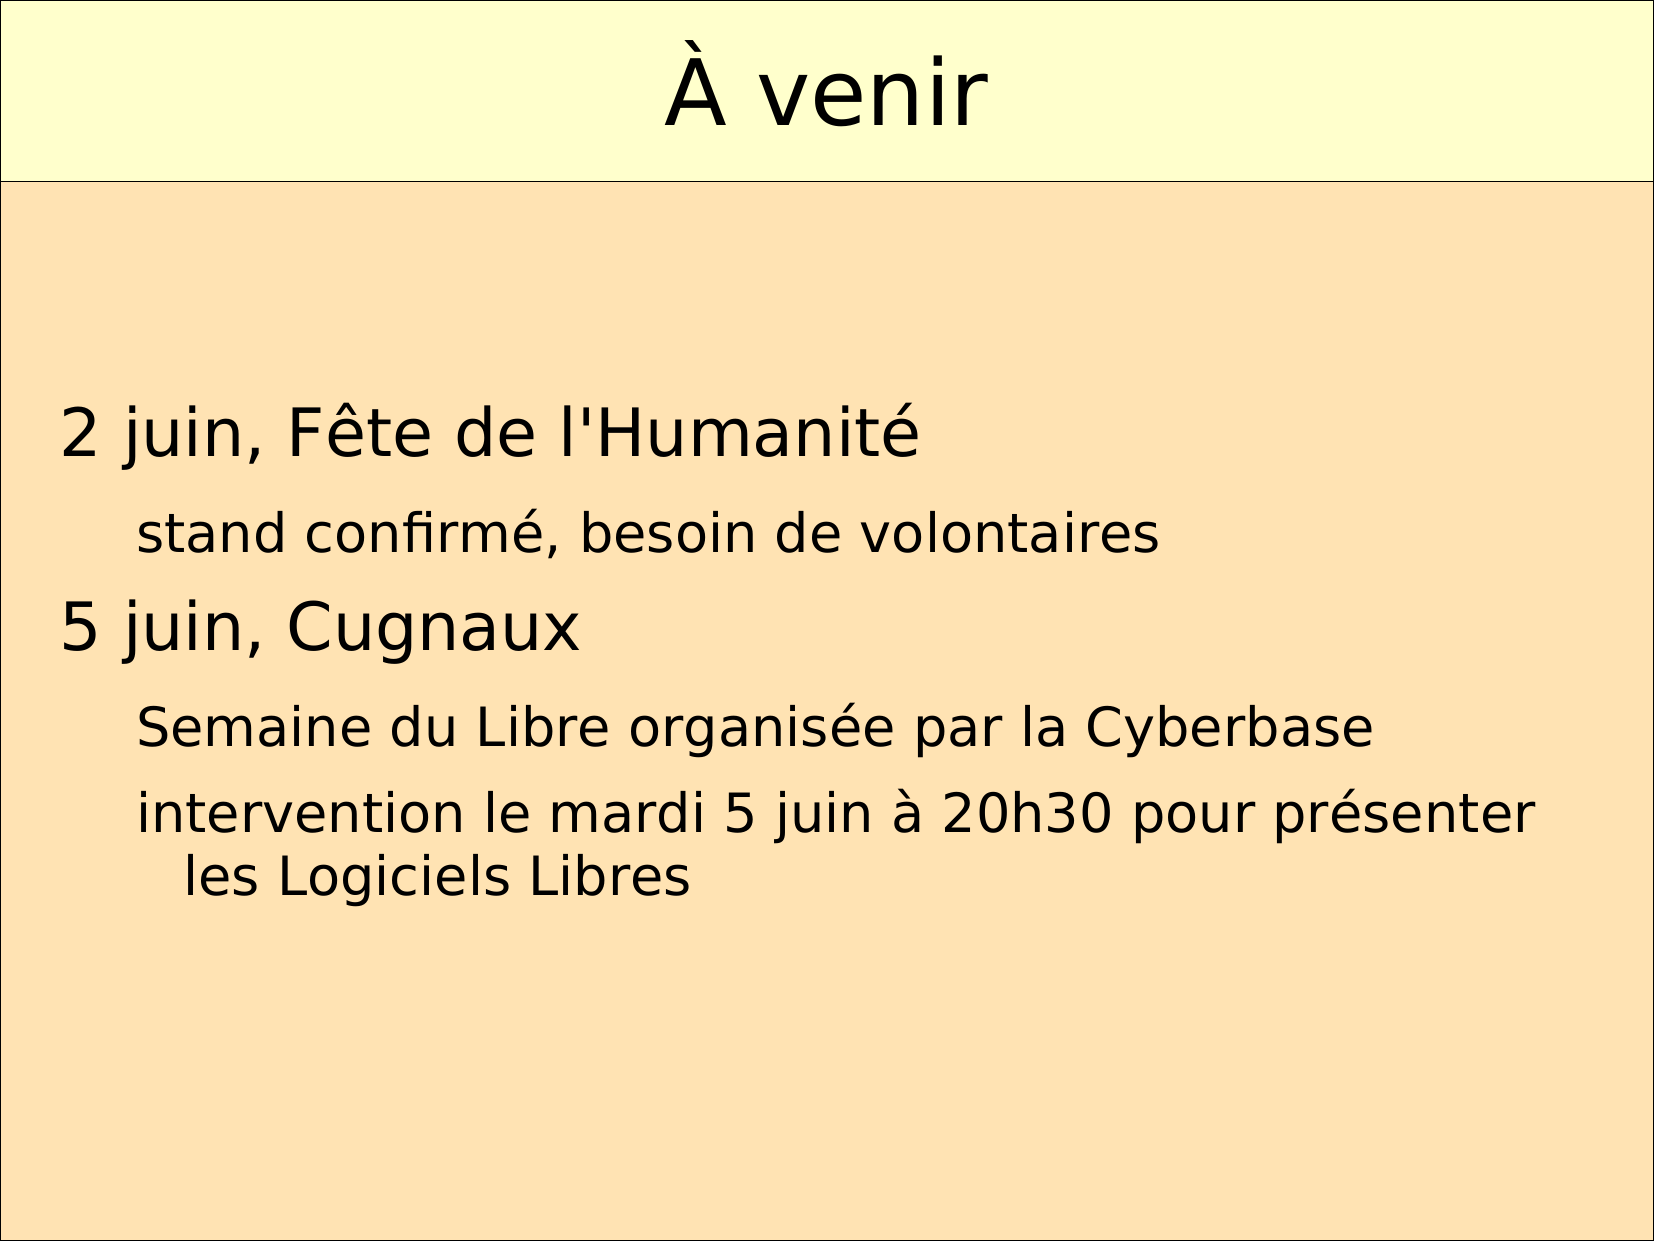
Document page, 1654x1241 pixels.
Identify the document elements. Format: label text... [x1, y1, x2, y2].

list 2 juin, Fête de l'Humanité stand confirmé, besoin de volontaires 5 juin, Cugnaux Semaine du Libre organisée par la Cyberbase intervention le mardi 5 juin à 20h30 pour présenter les Logiciels Libres [41, 394, 1594, 953]
title À venir [0, 33, 1654, 154]
